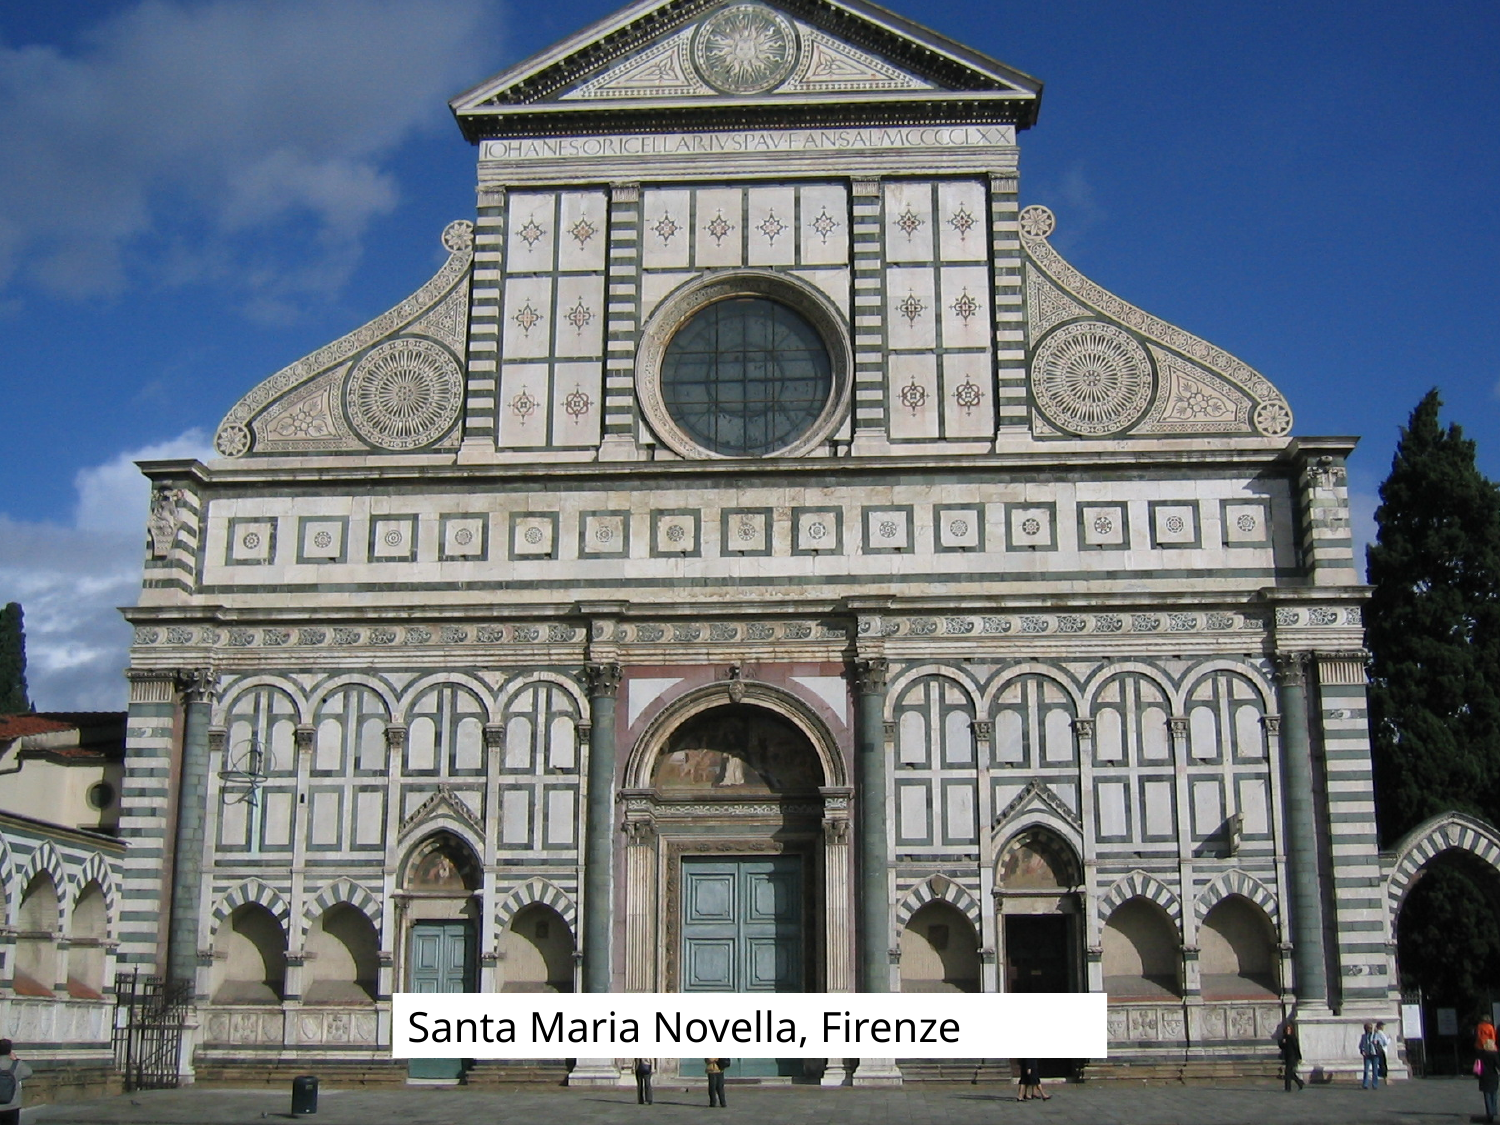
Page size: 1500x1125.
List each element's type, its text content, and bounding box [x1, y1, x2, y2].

text_box Santa Maria Novella, Firenze [392, 993, 1108, 1058]
picture [0, 0, 1500, 1125]
